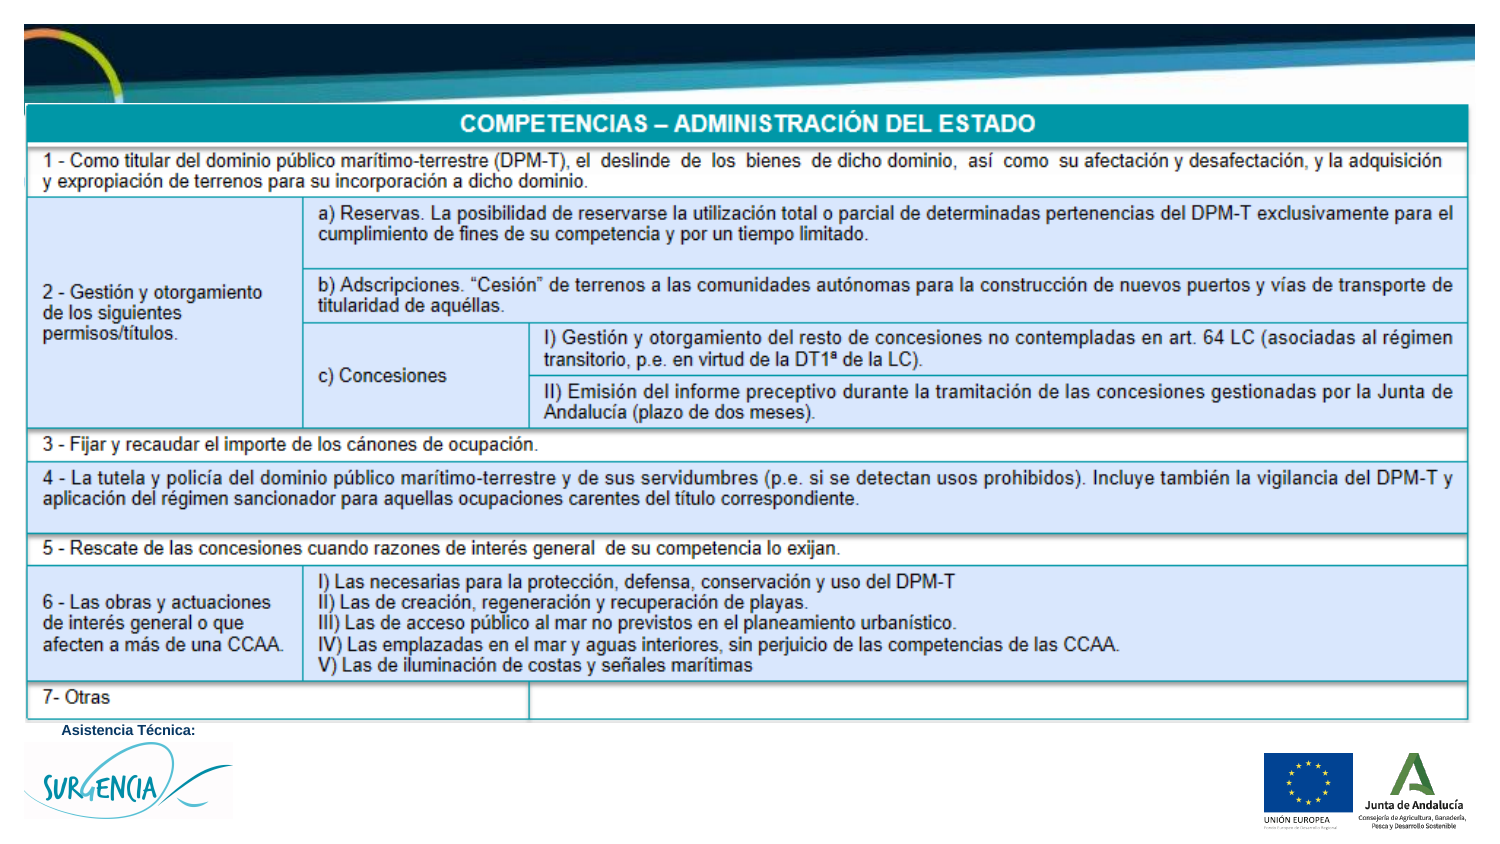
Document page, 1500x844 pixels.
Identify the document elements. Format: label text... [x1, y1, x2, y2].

picture [1264, 753, 1476, 830]
picture [24, 742, 233, 819]
picture [24, 24, 1476, 723]
text_box Asistencia Técnica: [41, 723, 216, 754]
